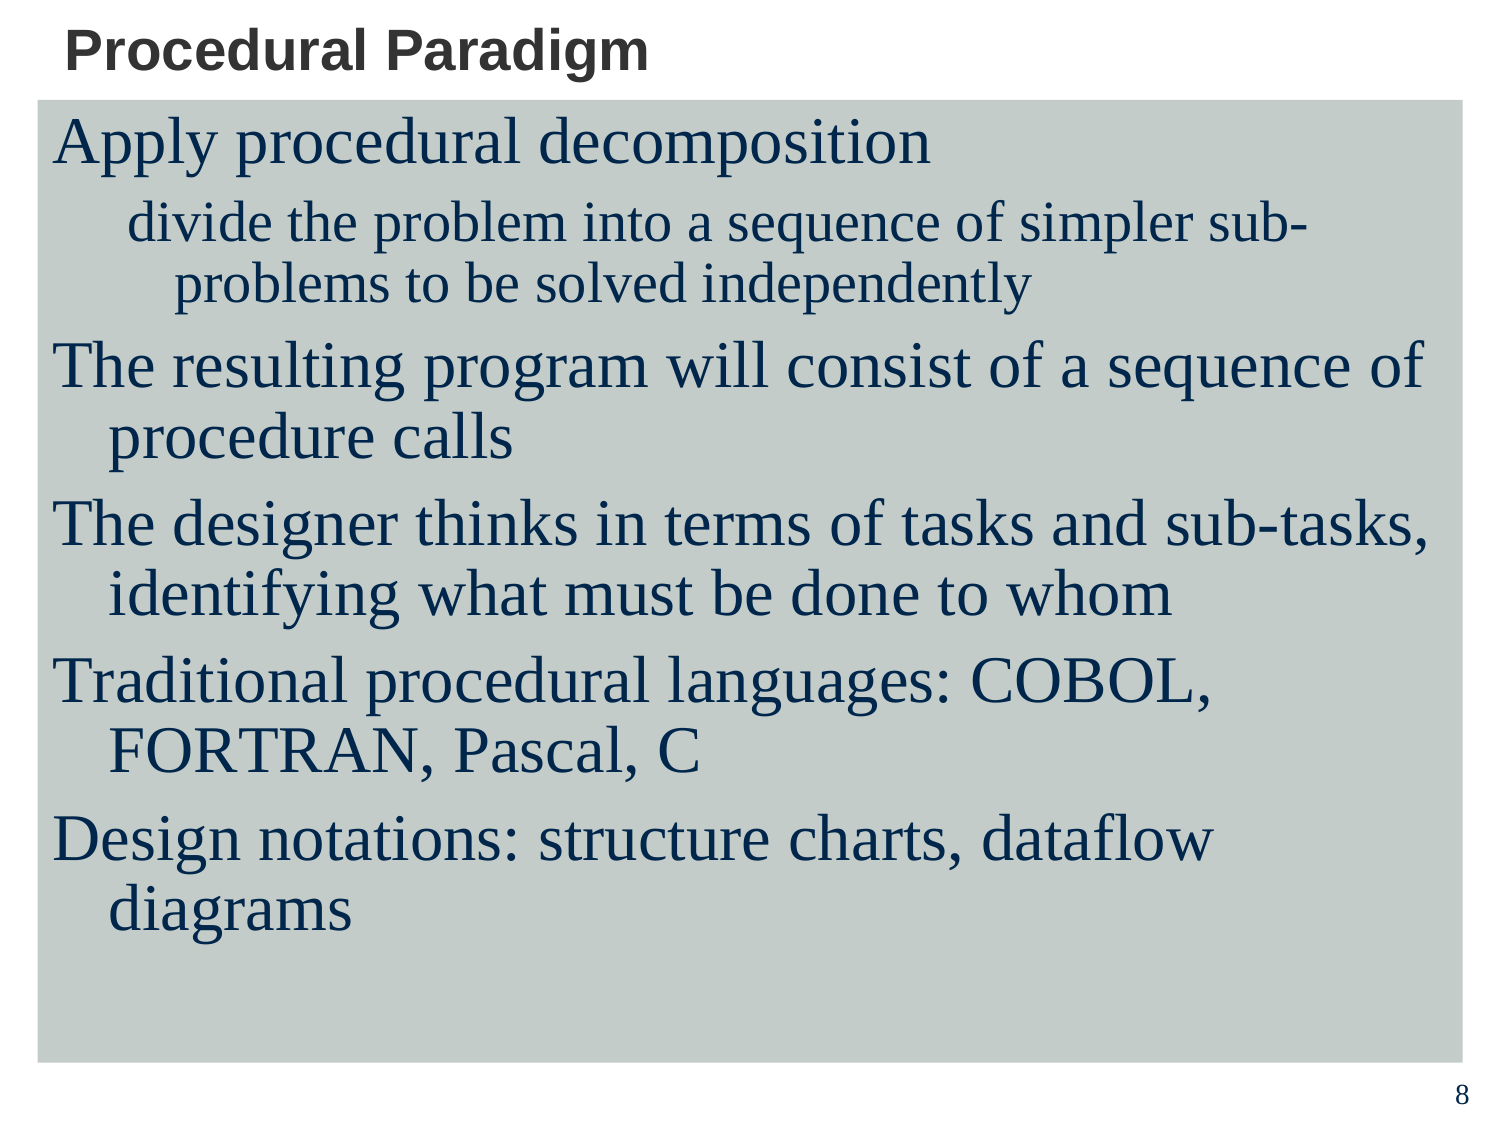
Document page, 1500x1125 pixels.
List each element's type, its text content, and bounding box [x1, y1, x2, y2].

picture [0, 0, 1500, 1125]
title Procedural Paradigm [50, 0, 1450, 91]
list Apply procedural decomposition divide the problem into a sequence of simpler sub-problems to be solved independently The resulting program will consist of a sequence of procedure calls The designer thinks in terms of tasks and sub-tasks, identifying what must be done to whom Traditional procedural languages: COBOL, FORTRAN, Pascal, C Design notations: structure charts, dataflow diagrams [37, 99, 1463, 1063]
